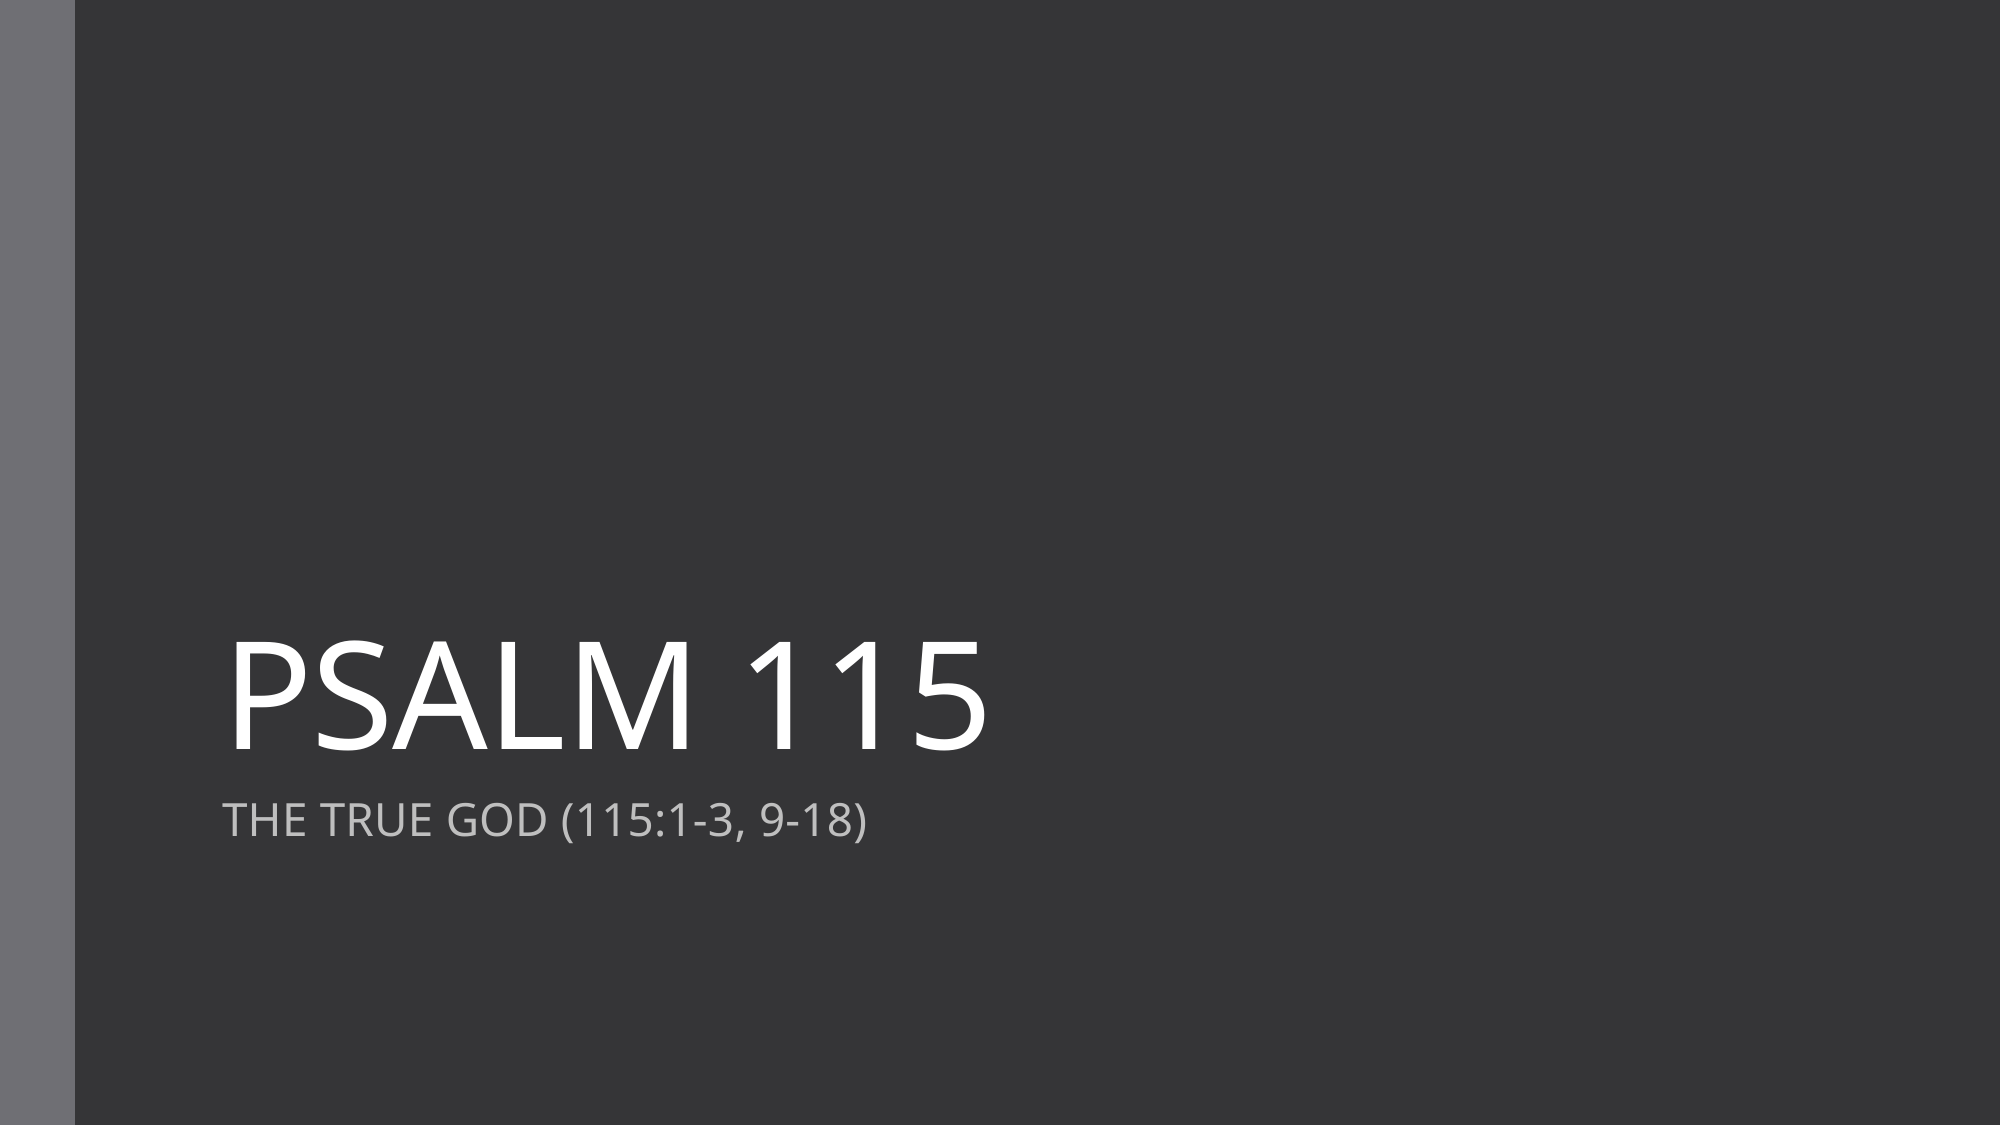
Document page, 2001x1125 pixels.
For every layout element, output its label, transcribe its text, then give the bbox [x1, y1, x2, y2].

title PSALM 115 [206, 124, 1752, 787]
subtitle THE TRUE GOD (115:1-3, 9-18) [206, 787, 1752, 1066]
